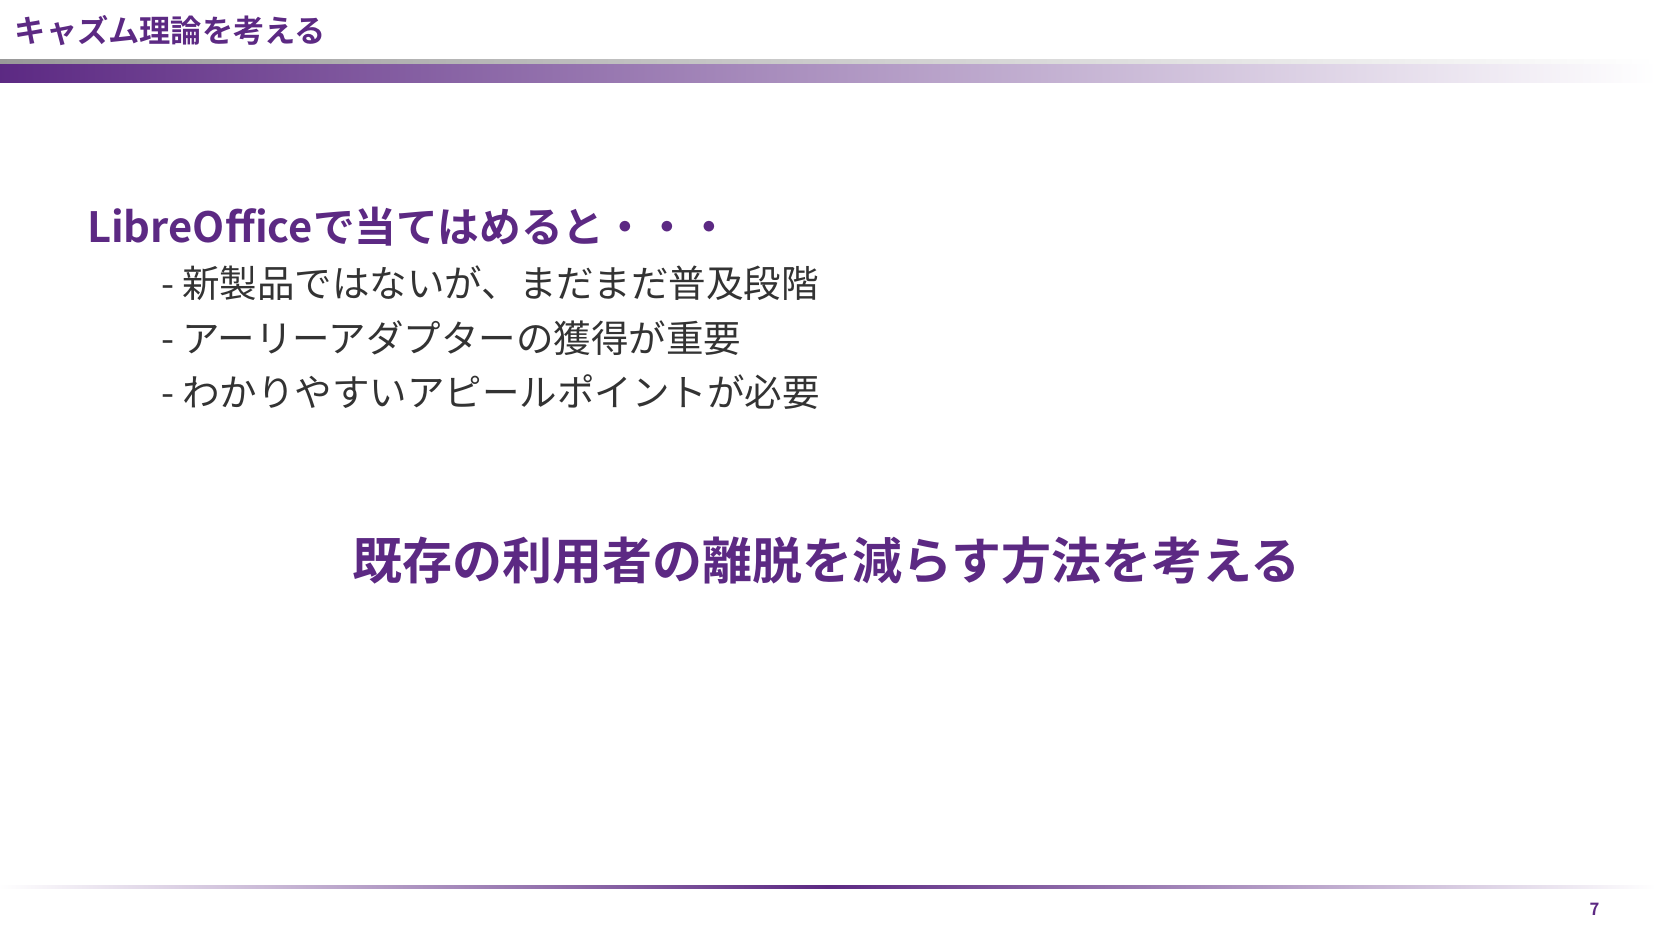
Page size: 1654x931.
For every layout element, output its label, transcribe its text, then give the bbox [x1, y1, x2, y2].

text_box [0, 59, 1654, 83]
text_box [0, 885, 1654, 889]
text_box キャズム理論を考える [0, 0, 1376, 59]
text_box LibreOfficeで当てはめると・・・ - 新製品ではないが、まだまだ普及段階 - アーリーアダプターの獲得が重要 - わかりやすいアピールポイントが必要 [72, 186, 1577, 425]
text_box 既存の利用者の離脱を減らす方法を考える [338, 513, 1316, 602]
text_box <番号> [1535, 888, 1654, 928]
